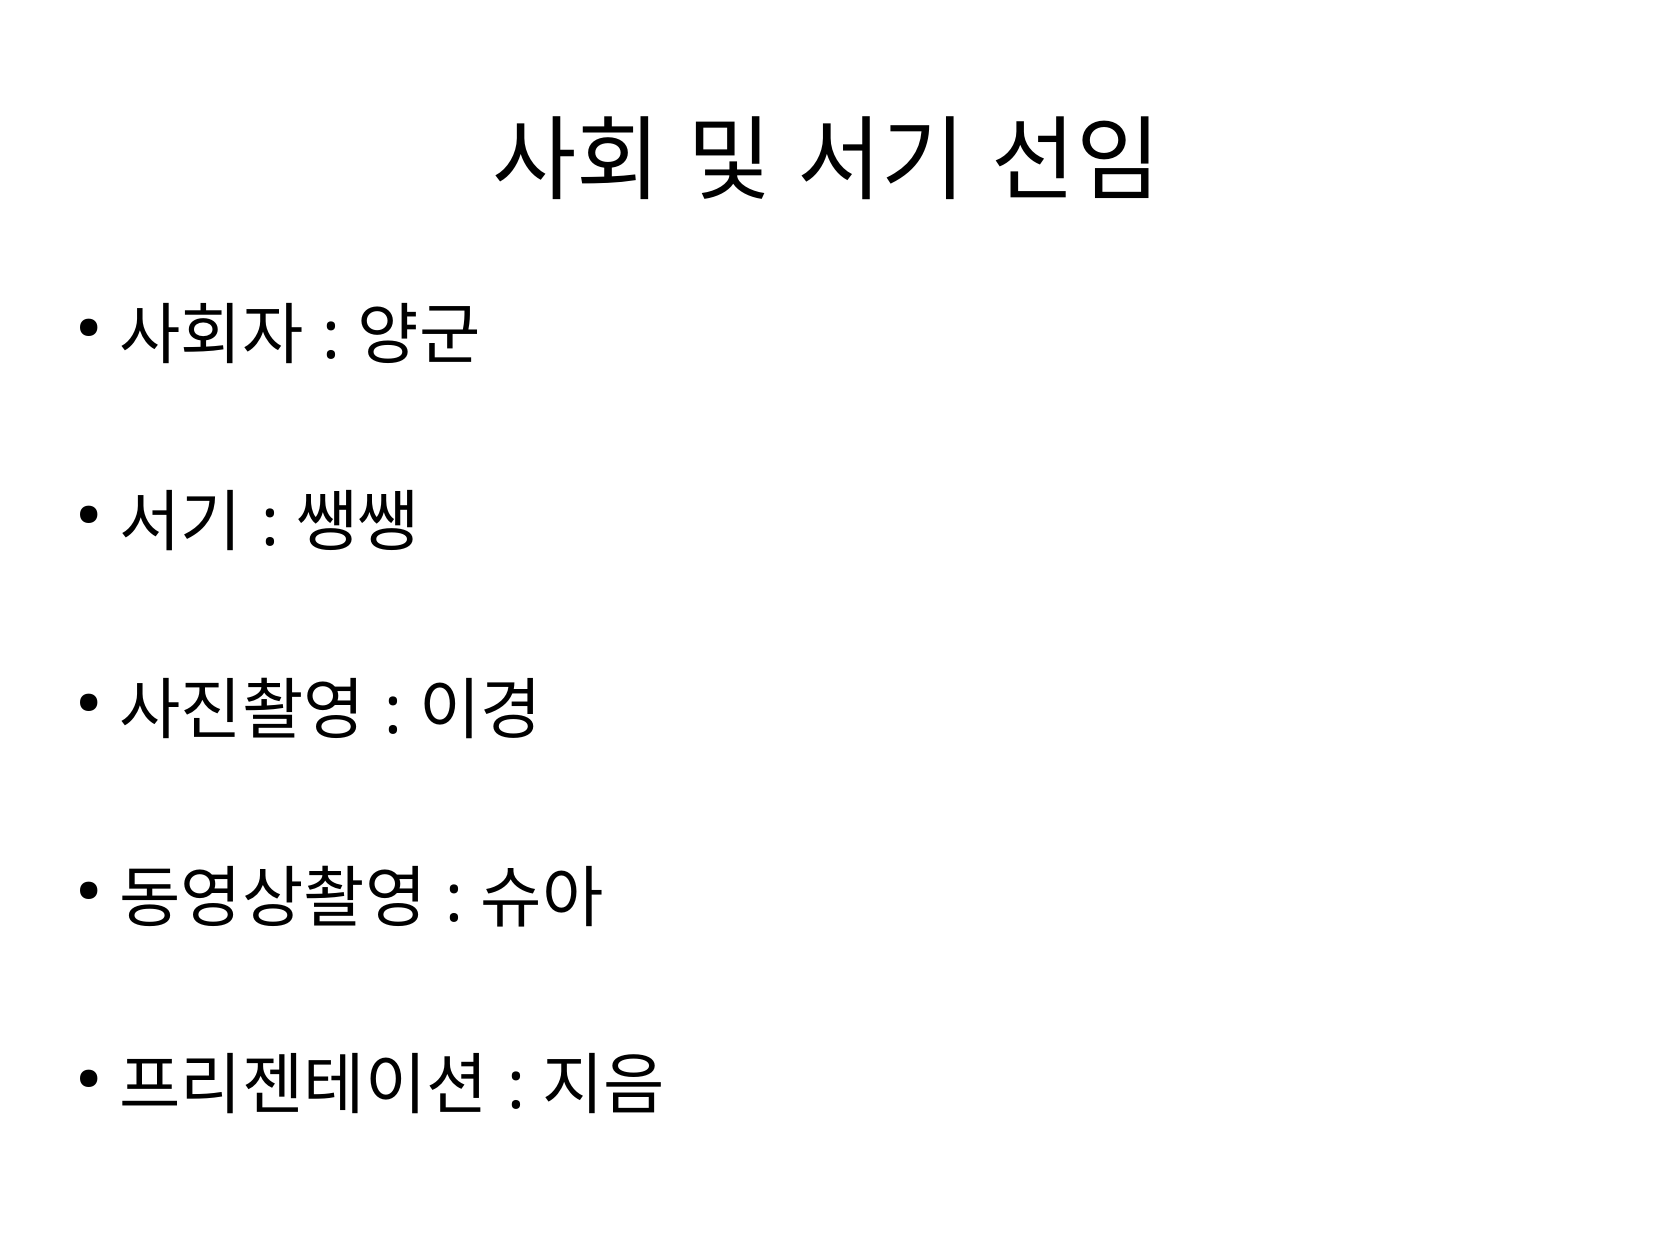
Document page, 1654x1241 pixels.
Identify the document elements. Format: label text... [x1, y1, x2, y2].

title 사회 및 서기 선임 [82, 49, 1571, 257]
text_box 사회자 : 양군 서기 : 쌩쌩 사진촬영 : 이경 동영상촬영 : 슈아 프리젠테이션 : 지음 [76, 295, 1566, 1114]
